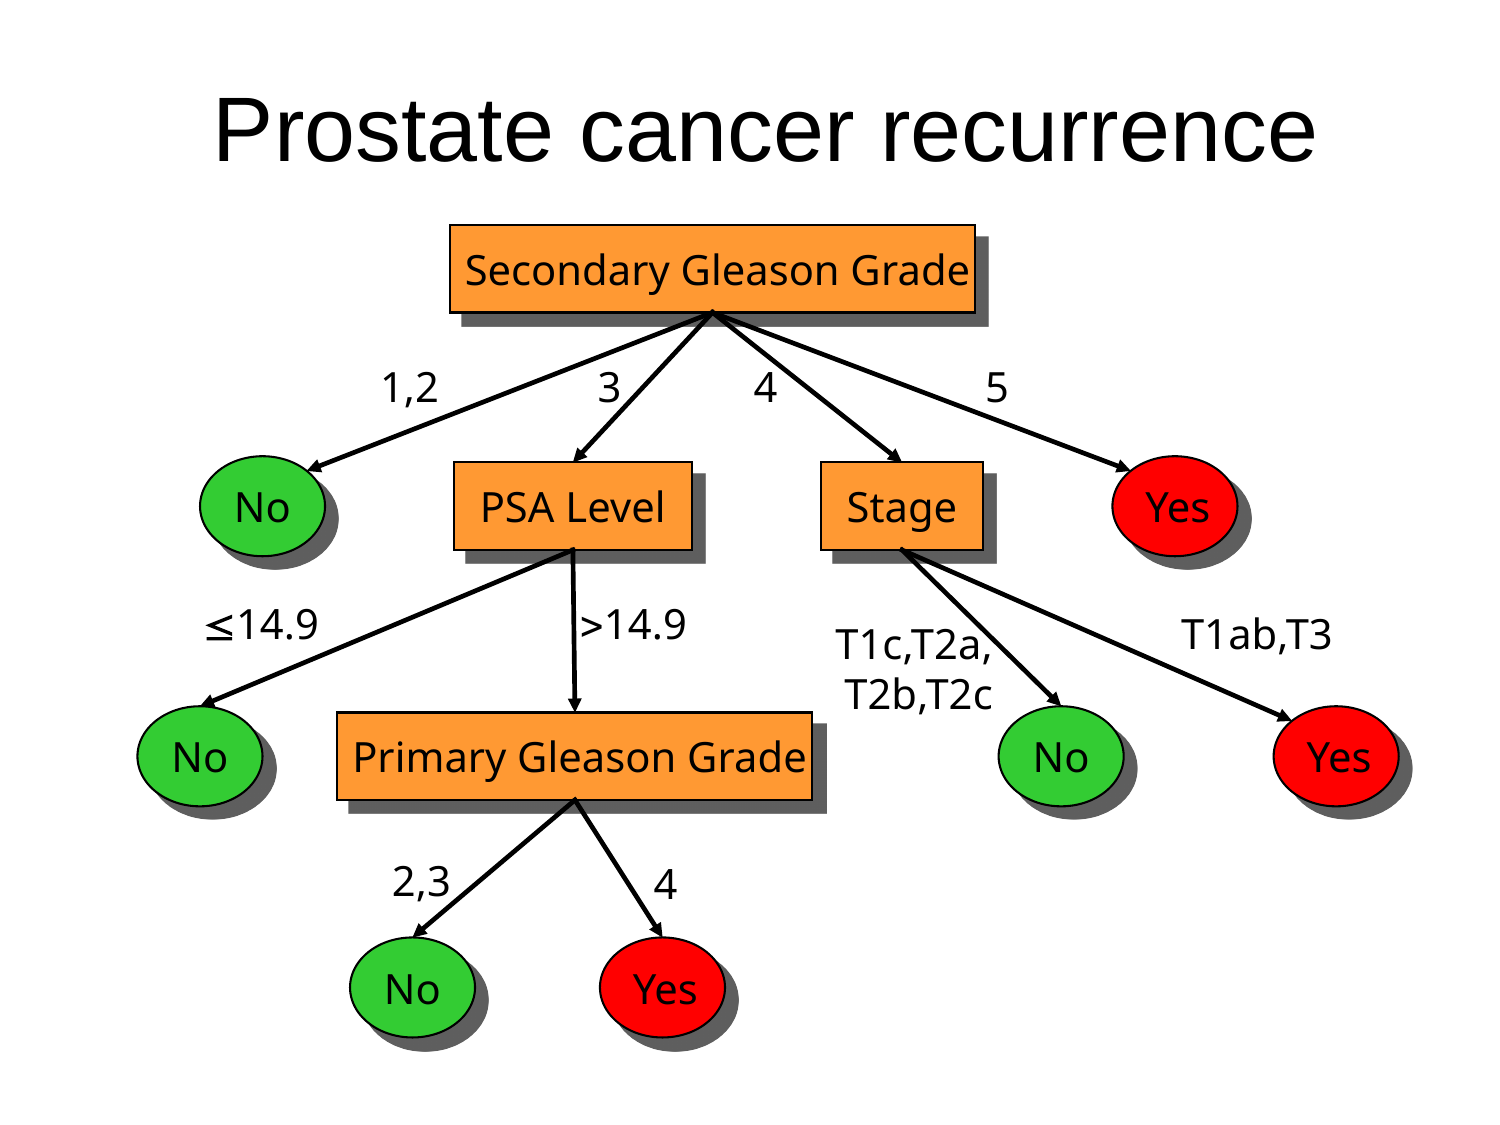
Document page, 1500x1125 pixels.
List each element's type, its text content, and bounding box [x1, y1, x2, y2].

text_box 1,2 [365, 352, 455, 419]
text_box No [137, 706, 263, 807]
text_box No [350, 937, 476, 1038]
text_box Yes [1273, 706, 1399, 807]
text_box 3 [582, 352, 637, 419]
text_box 14.9 [564, 590, 703, 656]
text_box No [200, 456, 326, 557]
text_box PSA Level [454, 462, 692, 550]
text_box Primary Gleason Grade [337, 712, 813, 801]
text_box Secondary Gleason Grade [450, 224, 976, 313]
title Prostate cancer recurrence [24, 0, 1476, 188]
text_box Stage [820, 462, 984, 550]
text_box T1c,T2a, T2b,T2c [820, 609, 1008, 726]
text_box 2,3 [376, 847, 466, 913]
text_box Yes [599, 937, 726, 1038]
text_box Yes [1112, 456, 1238, 557]
text_box 14.9 [187, 590, 335, 656]
text_box 5 [970, 352, 1025, 419]
text_box 4 [638, 849, 693, 916]
text_box 4 [738, 352, 793, 419]
text_box No [998, 706, 1124, 807]
text_box T1ab,T3 [1166, 600, 1348, 666]
